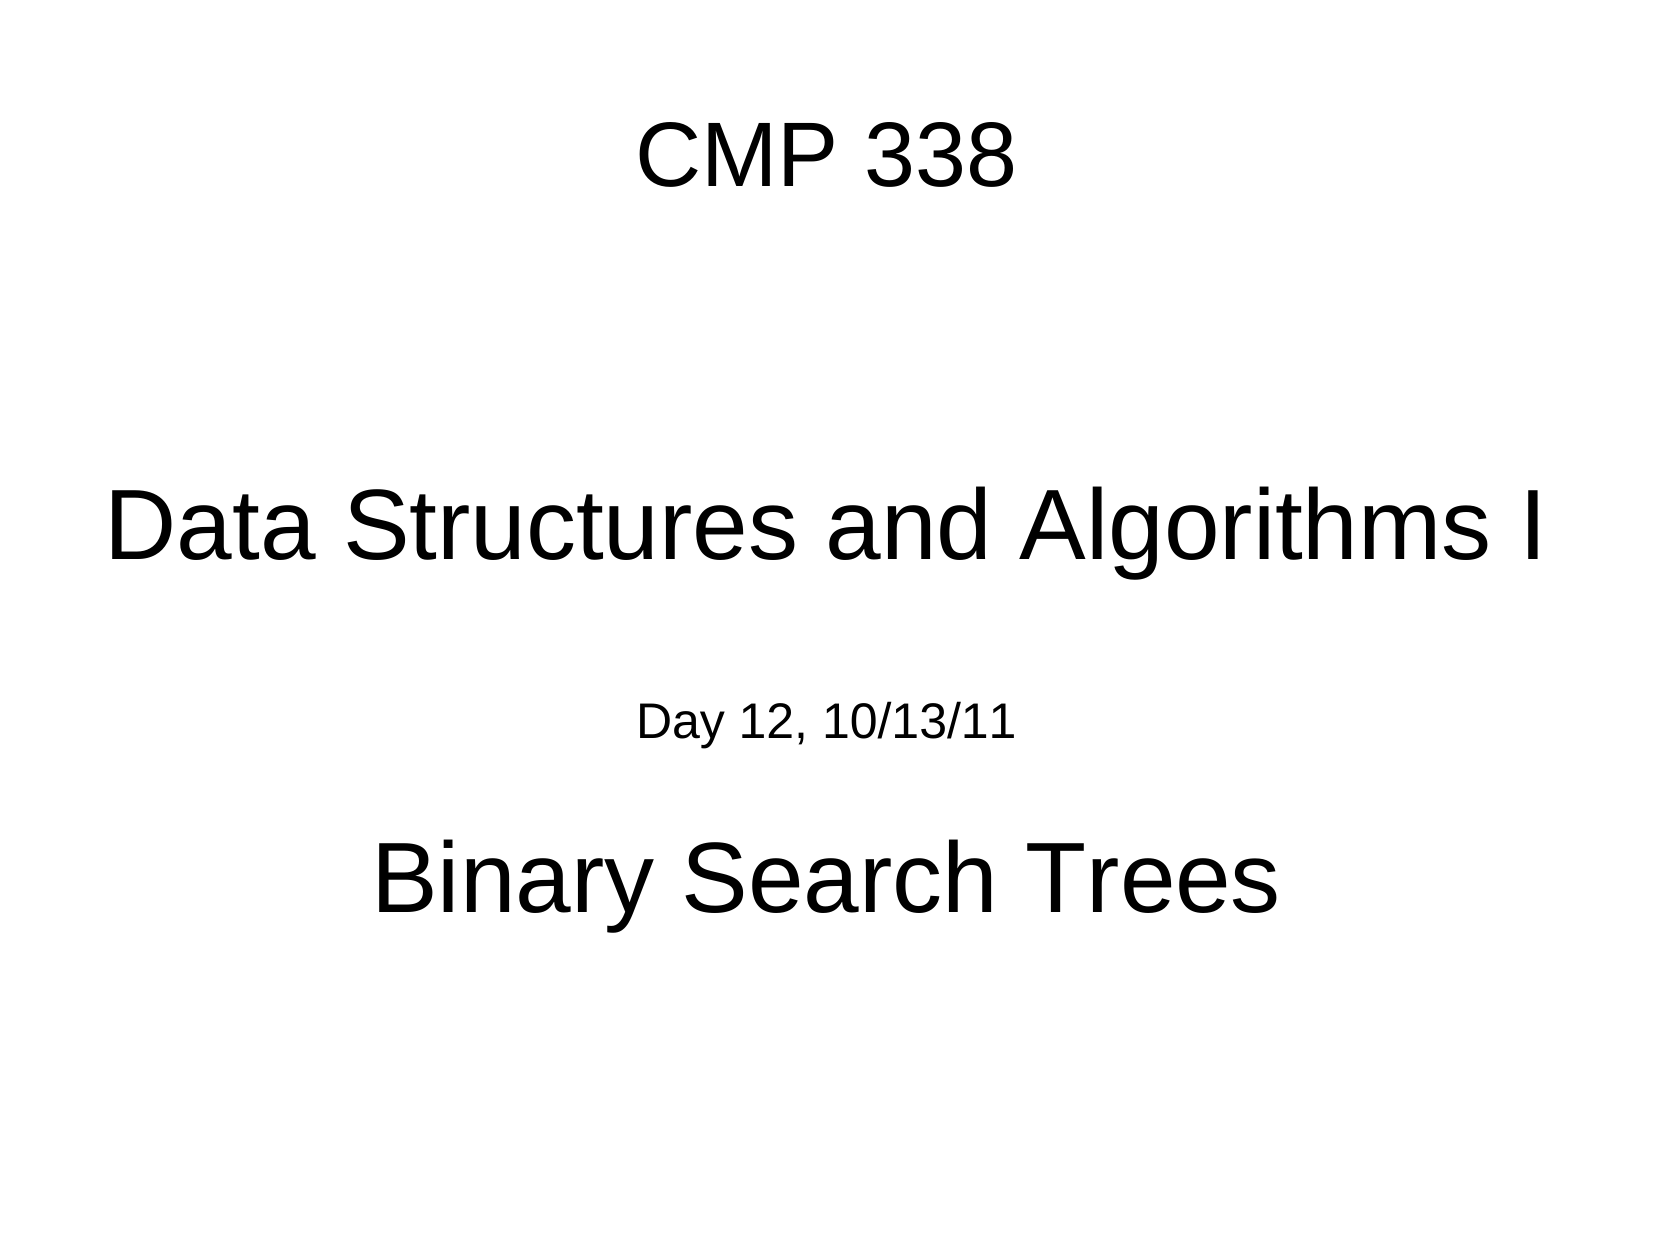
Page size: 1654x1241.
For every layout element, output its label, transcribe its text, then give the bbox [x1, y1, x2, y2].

subtitle Data Structures and Algorithms I Day 12, 10/13/11 Binary Search Trees [82, 290, 1571, 1109]
title CMP 338 [82, 49, 1571, 257]
